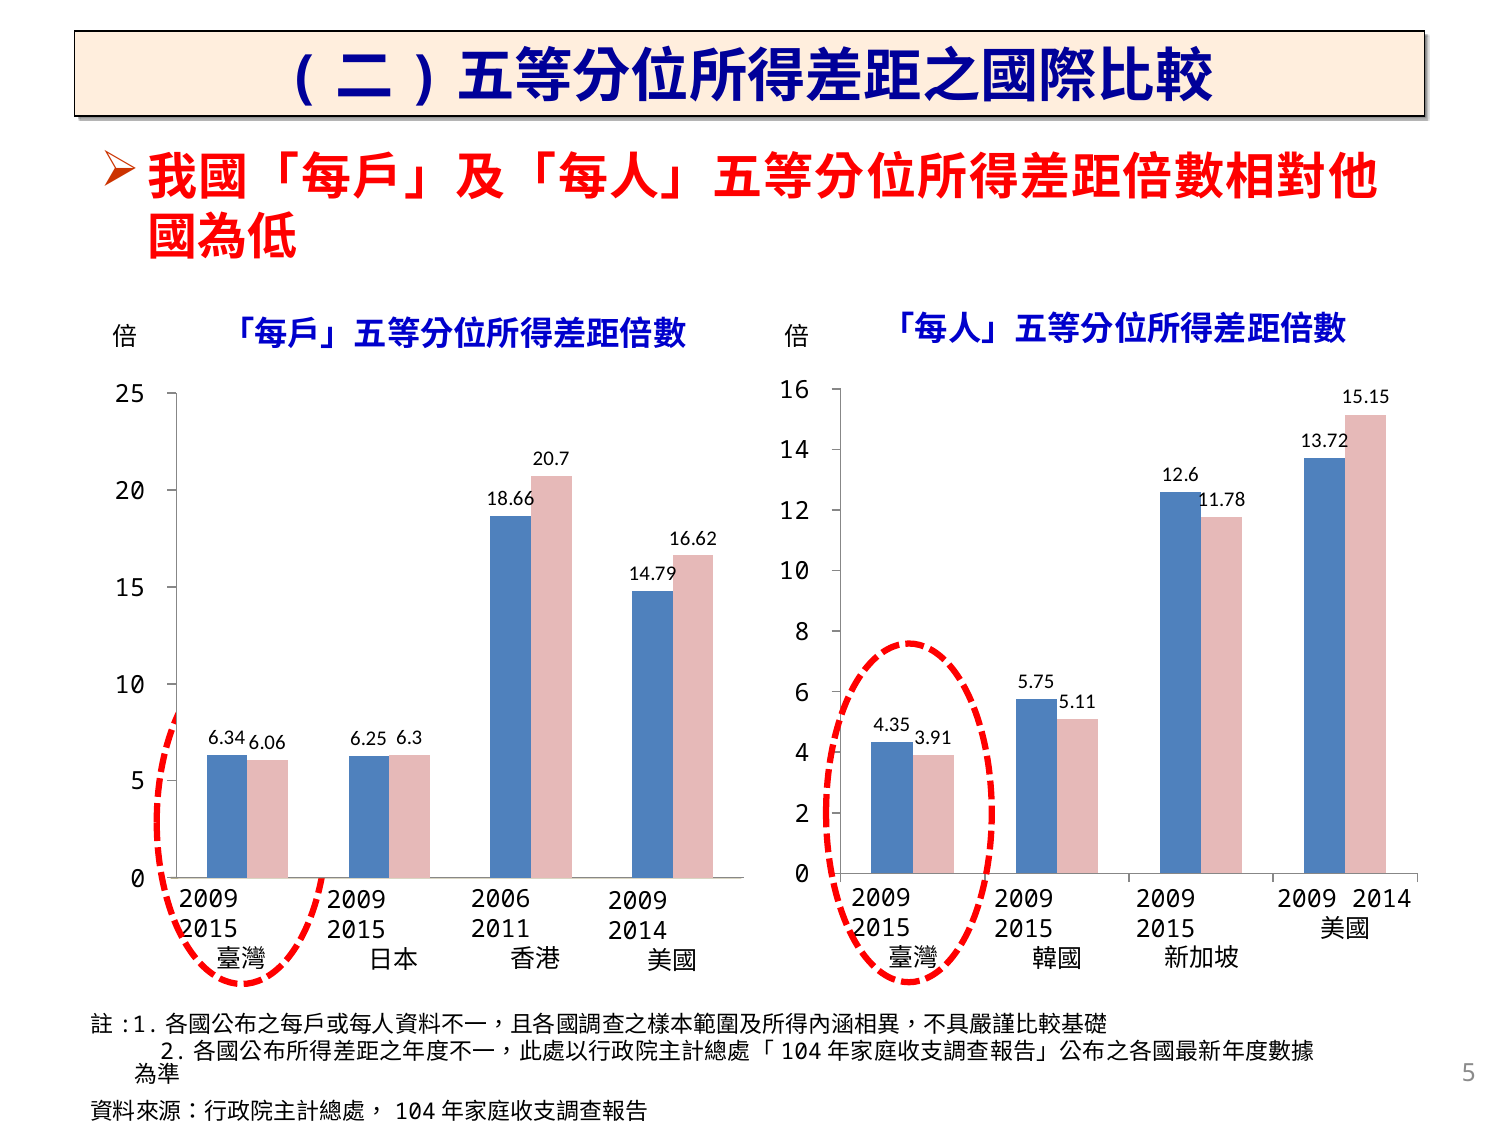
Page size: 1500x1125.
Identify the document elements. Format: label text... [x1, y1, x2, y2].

text_box 「每人」五等分位所得差距倍數 [866, 299, 1363, 355]
chart [765, 360, 1431, 902]
text_box 2009 2015 臺灣 [836, 873, 985, 979]
text_box 2009 2015 日本 [311, 906, 475, 982]
text_box (二)五等分位所得差距之國際比較 [74, 30, 1425, 116]
text_box 2009 2015 臺灣 [163, 906, 311, 981]
text_box 2009 2014 美國 [1262, 875, 1429, 951]
text_box 倍 [85, 313, 164, 359]
text_box 2009 2015 新加坡 [1120, 874, 1283, 980]
text_box 「每戶」五等分位所得差距倍數 [206, 304, 702, 360]
text_box 2009 2015 韓國 [979, 875, 1135, 981]
text_box 倍 [758, 313, 837, 359]
text_box 2006 2011 香港 [455, 906, 592, 980]
text_box 我國「每戶」及「每人」五等分位所得差距倍數相對他國為低 [85, 137, 1394, 276]
text_box 2009 2014 美國 [592, 906, 753, 983]
text_box 註:1.各國公布之每戶或每人資料不一，且各國調查之樣本範圍及所得內涵相異，不具嚴謹比較基礎 2.各國公布所得差距之年度不一，此處以行政院主計總處「104年家庭收支調查報告」公布之各國最新年度數據為準 資料來源：行政院主計總處，104年家庭收支調查報告 [75, 996, 1331, 1125]
slide_number <編號> [1141, 1039, 1492, 1109]
chart [101, 365, 757, 906]
